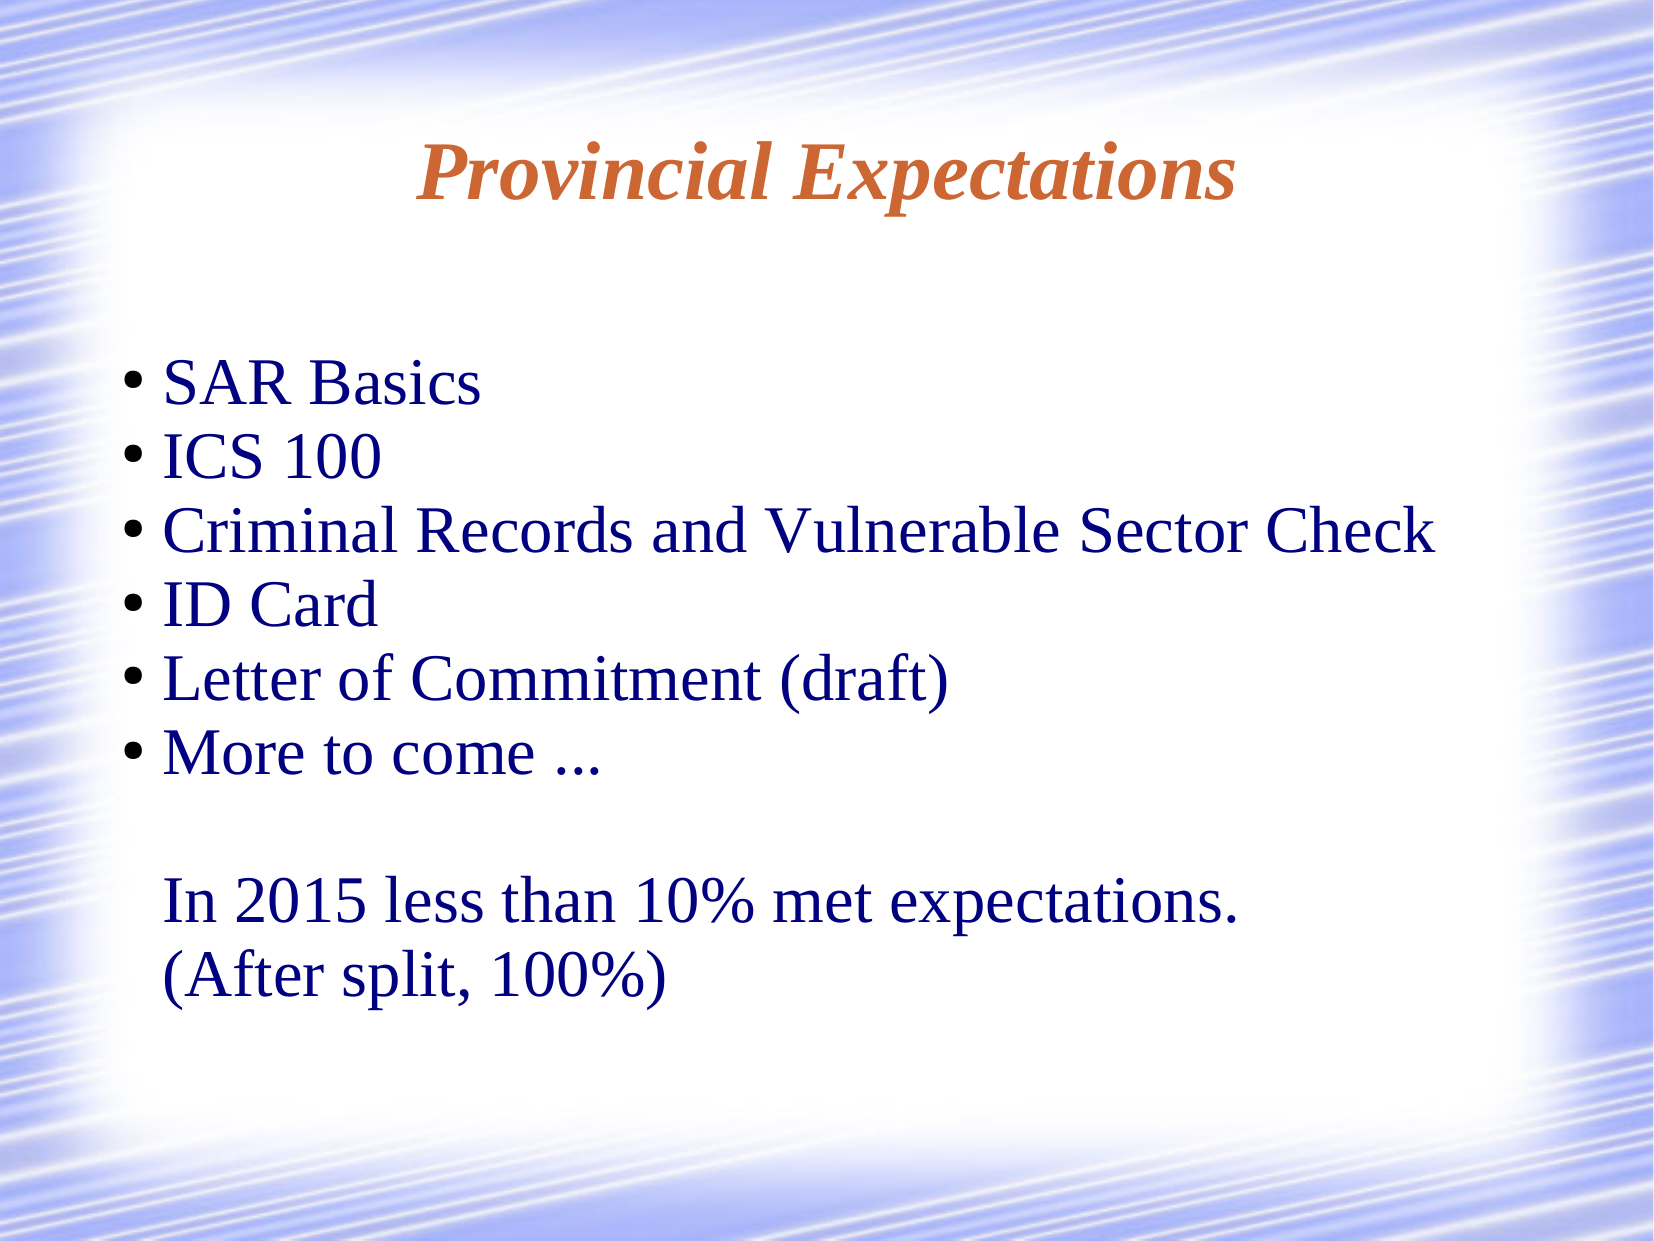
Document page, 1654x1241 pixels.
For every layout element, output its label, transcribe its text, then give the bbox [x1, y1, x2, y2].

picture [0, 0, 1654, 1241]
list SAR Basics ICS 100 Criminal Records and Vulnerable Sector Check ID Card Letter of Commitment (draft) More to come ... In 2015 less than 10% met expectations. (After split, 100%) [121, 344, 1534, 1065]
title Provincial Expectations [121, 67, 1534, 275]
